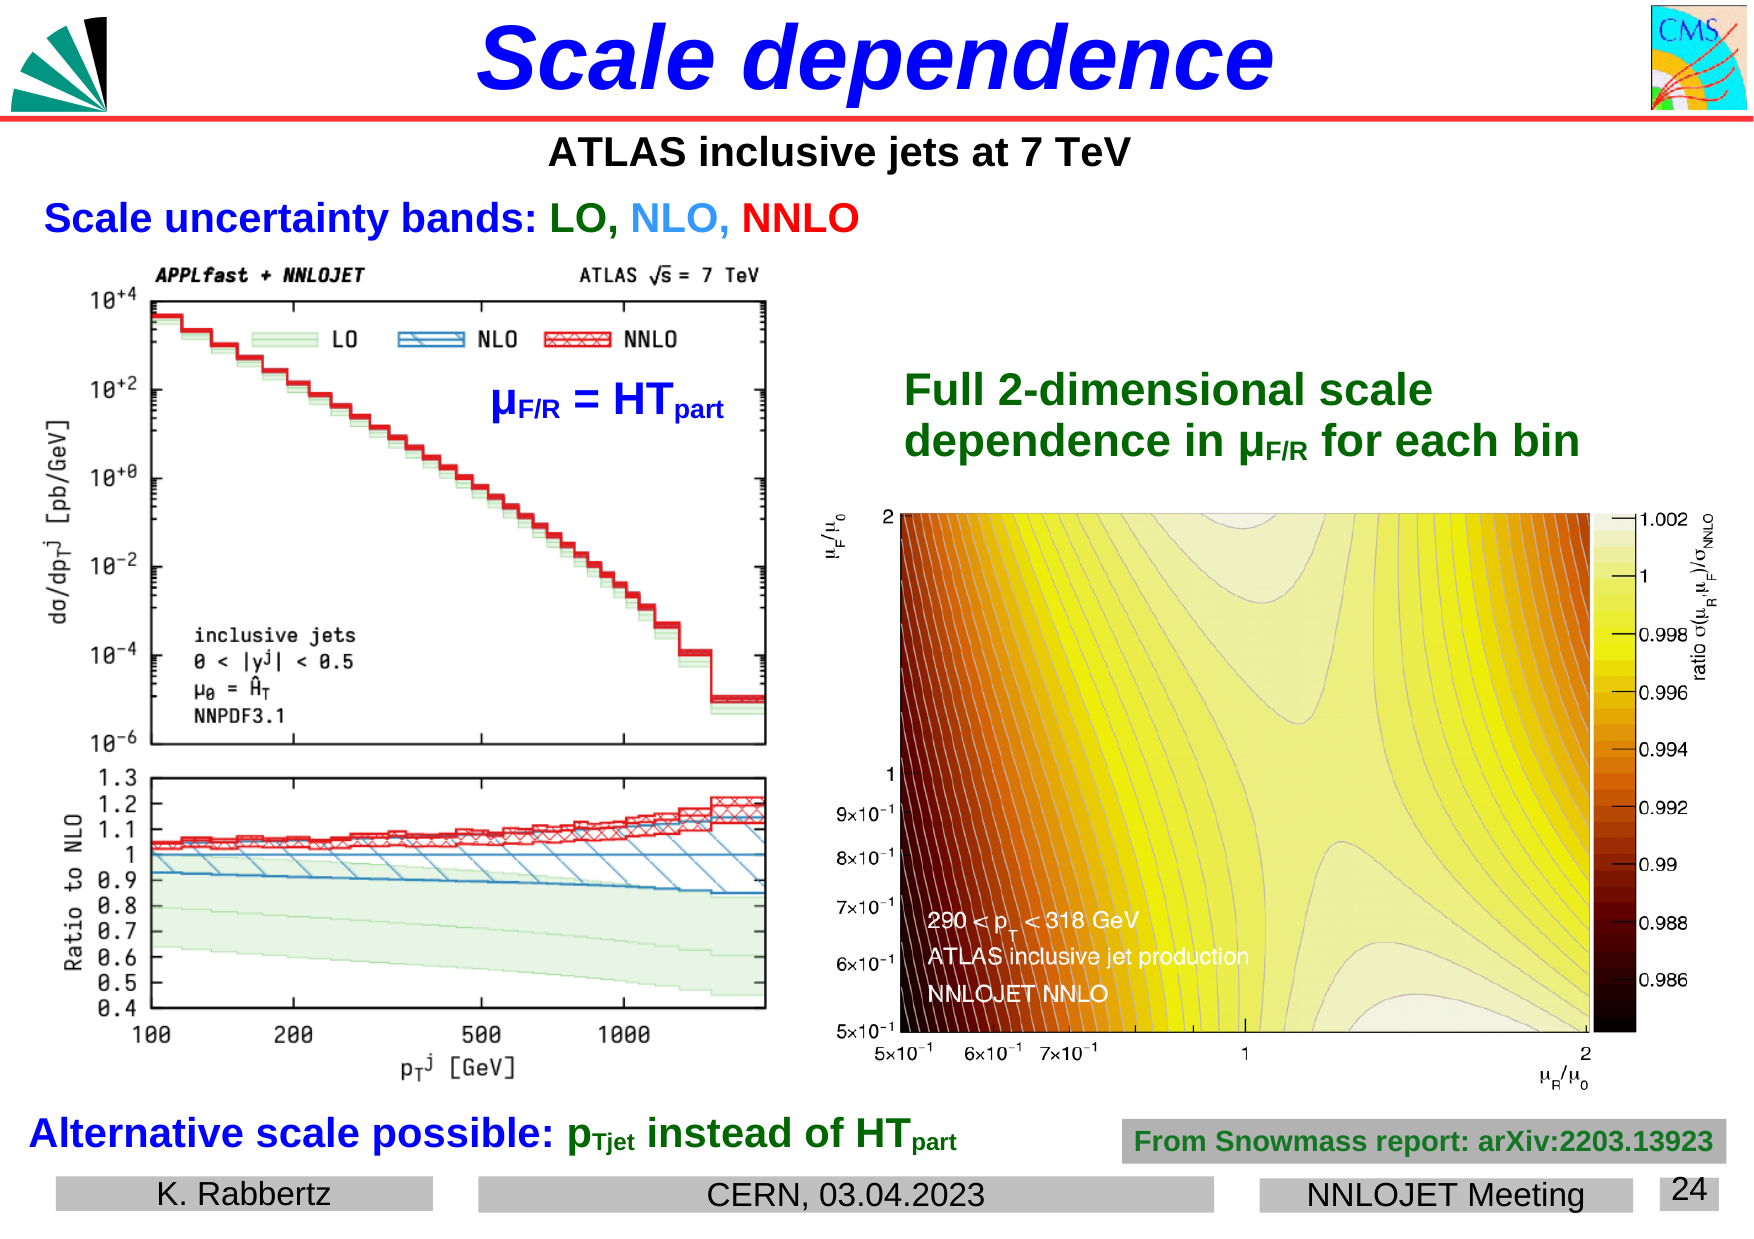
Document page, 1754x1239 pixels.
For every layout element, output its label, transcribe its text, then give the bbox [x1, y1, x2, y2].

title Scale dependence [124, 0, 1630, 116]
text_box Full 2-dimensional scale dependence in μF/R for each bin [891, 358, 1593, 473]
text_box ATLAS inclusive jets at 7 TeV [535, 123, 1218, 187]
text_box Scale uncertainty bands: LO, NLO, NNLO [31, 188, 873, 247]
text_box From Snowmass report: arXiv:2203.13923 [1122, 1118, 1727, 1164]
picture [815, 491, 1726, 1096]
text_box μF/R = HTpart [478, 367, 736, 431]
text_box Alternative scale possible: pTjet instead of HTpart [16, 1103, 976, 1164]
picture [36, 252, 789, 1090]
picture [11, 17, 107, 113]
picture [1651, 5, 1747, 110]
